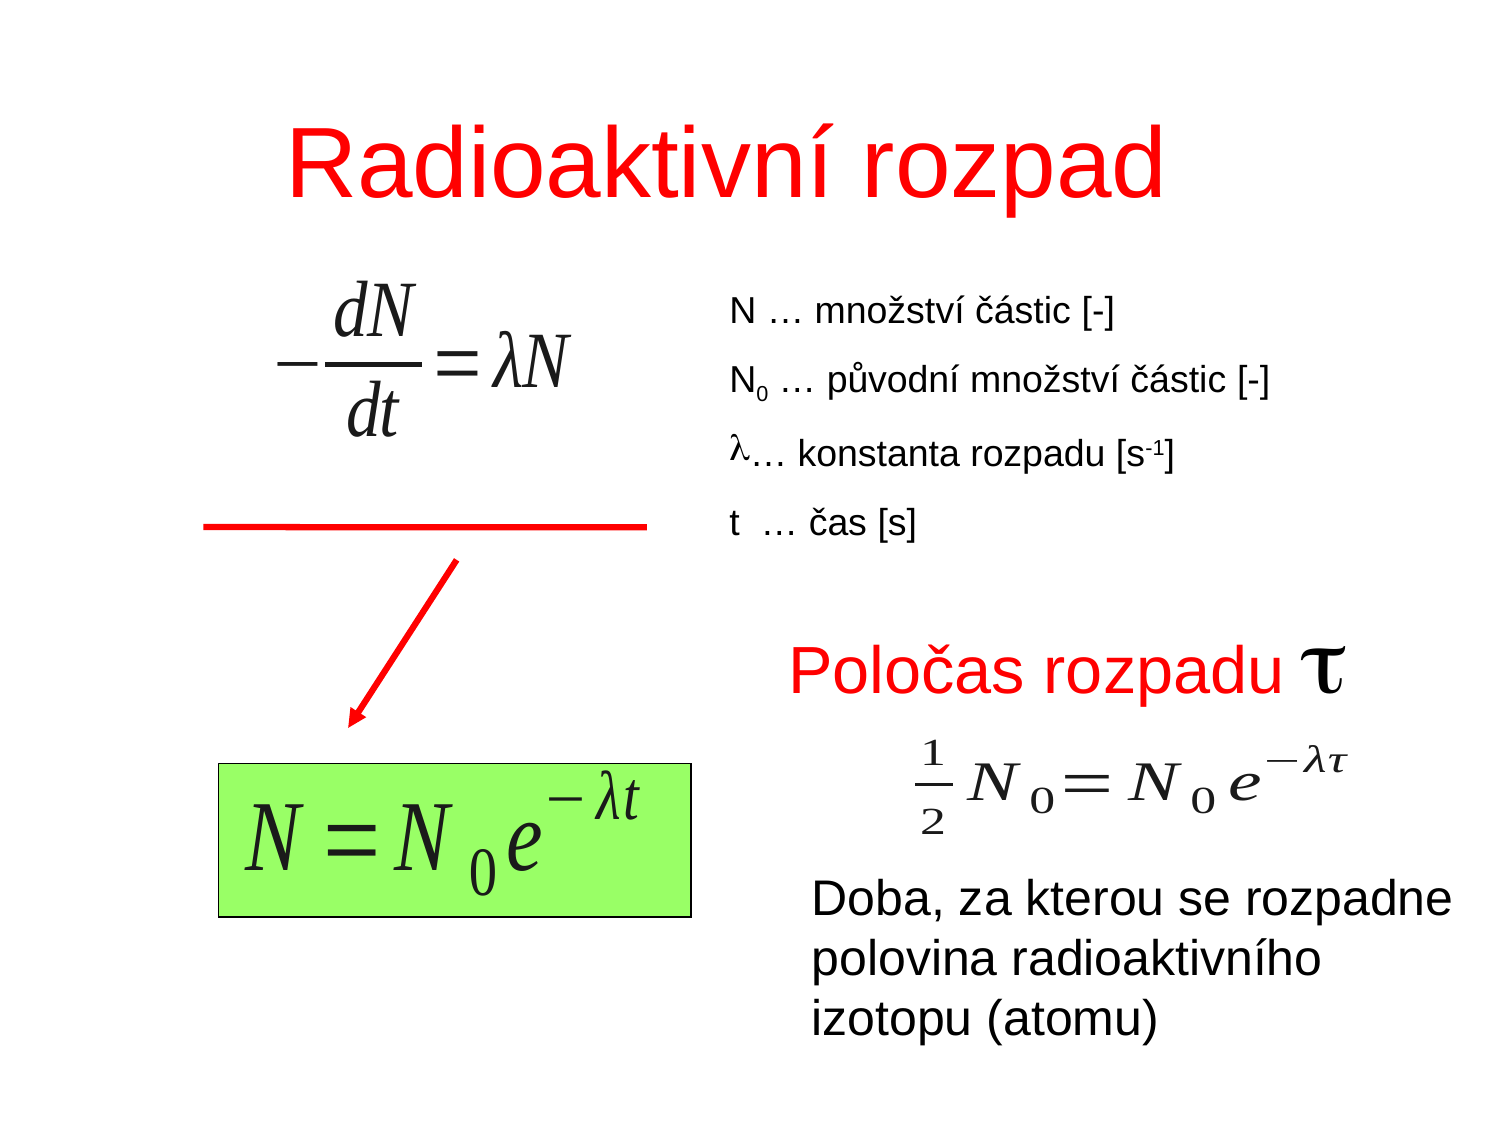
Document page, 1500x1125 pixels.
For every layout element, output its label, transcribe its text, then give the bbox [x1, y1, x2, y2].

text_box [680, 763, 691, 917]
chart [253, 267, 610, 458]
text_box Radioaktivní rozpad [147, 90, 1306, 226]
text_box Poločas rozpadu  [773, 586, 1436, 722]
chart [218, 763, 680, 920]
chart [891, 716, 1377, 850]
text_box Doba, za kterou se rozpadne polovina radioaktivního izotopu (atomu) [797, 857, 1471, 1054]
text_box N … množství částic [-] N0 … původní množství částic [-] … konstanta rozpadu [s-1] t … čas [s] [714, 278, 1400, 551]
